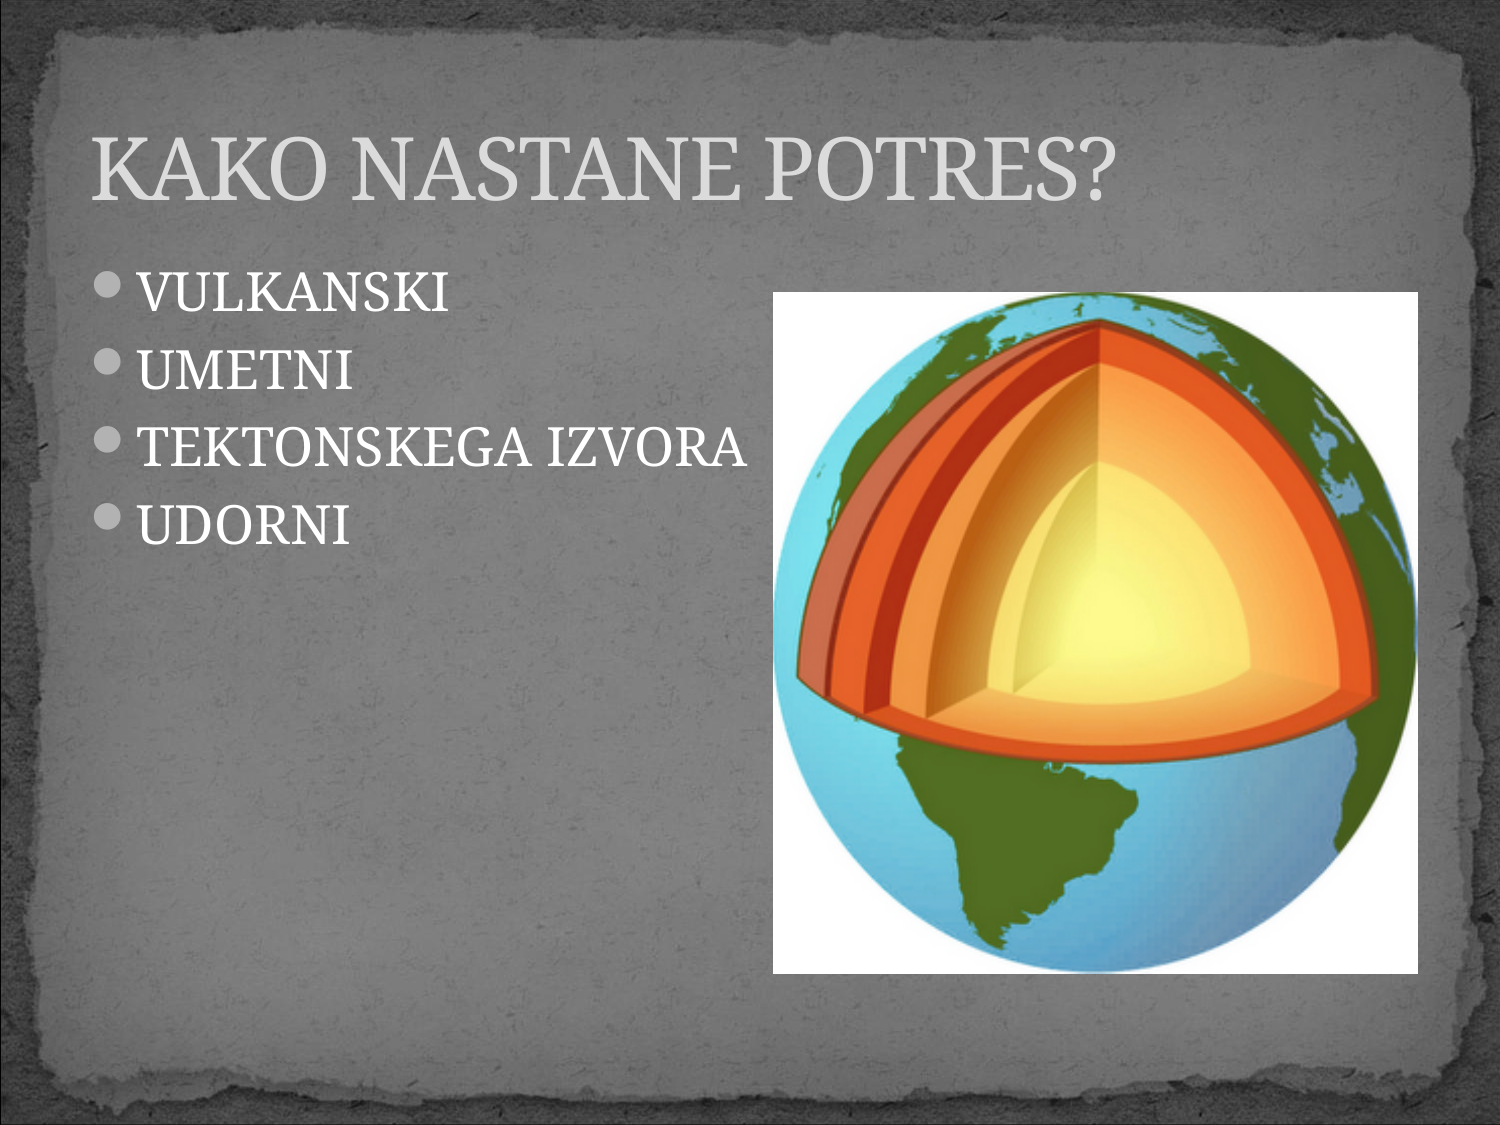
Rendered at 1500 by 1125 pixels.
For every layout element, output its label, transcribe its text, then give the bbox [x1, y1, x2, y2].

picture [0, 0, 1500, 1125]
list VULKANSKI UMETNI TEKTONSKEGA IZVORA UDORNI [75, 249, 1425, 1000]
title KAKO NASTANE POTRES? [75, 24, 1425, 225]
